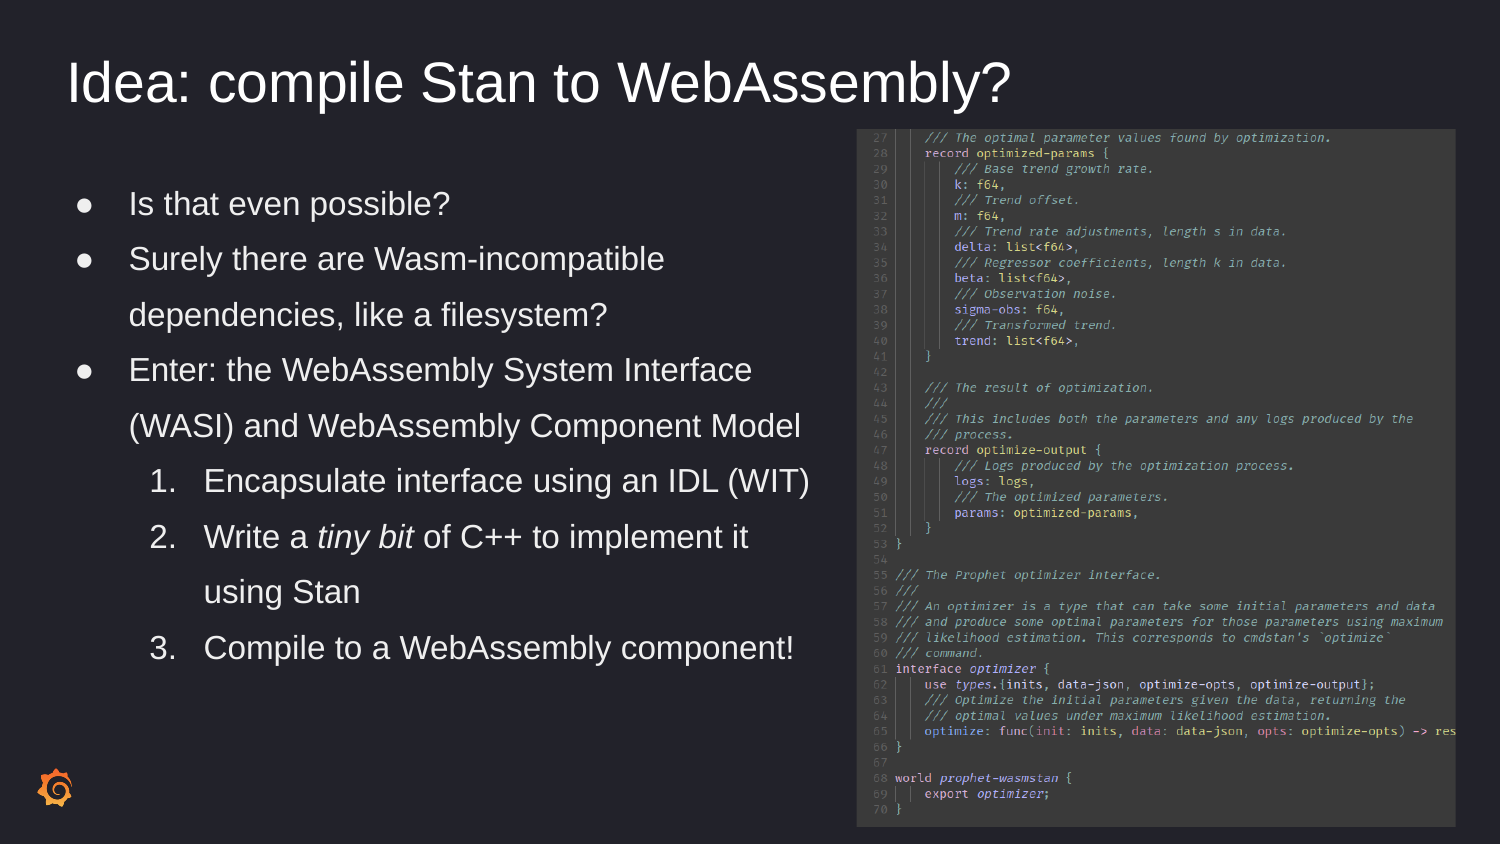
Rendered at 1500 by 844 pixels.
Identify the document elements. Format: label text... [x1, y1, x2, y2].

picture [856, 129, 1456, 827]
title Idea: compile Stan to WebAssembly? [51, 35, 1449, 130]
picture [37, 768, 72, 807]
list Is that even possible? Surely there are Wasm-incompatible dependencies, like a filesystem? Enter: the WebAssembly System Interface (WASI) and WebAssembly Component Model Encapsulate interface using an IDL (WIT) Write a tiny bit of C++ to implement it using Stan Compile to a WebAssembly component! [38, 151, 849, 783]
